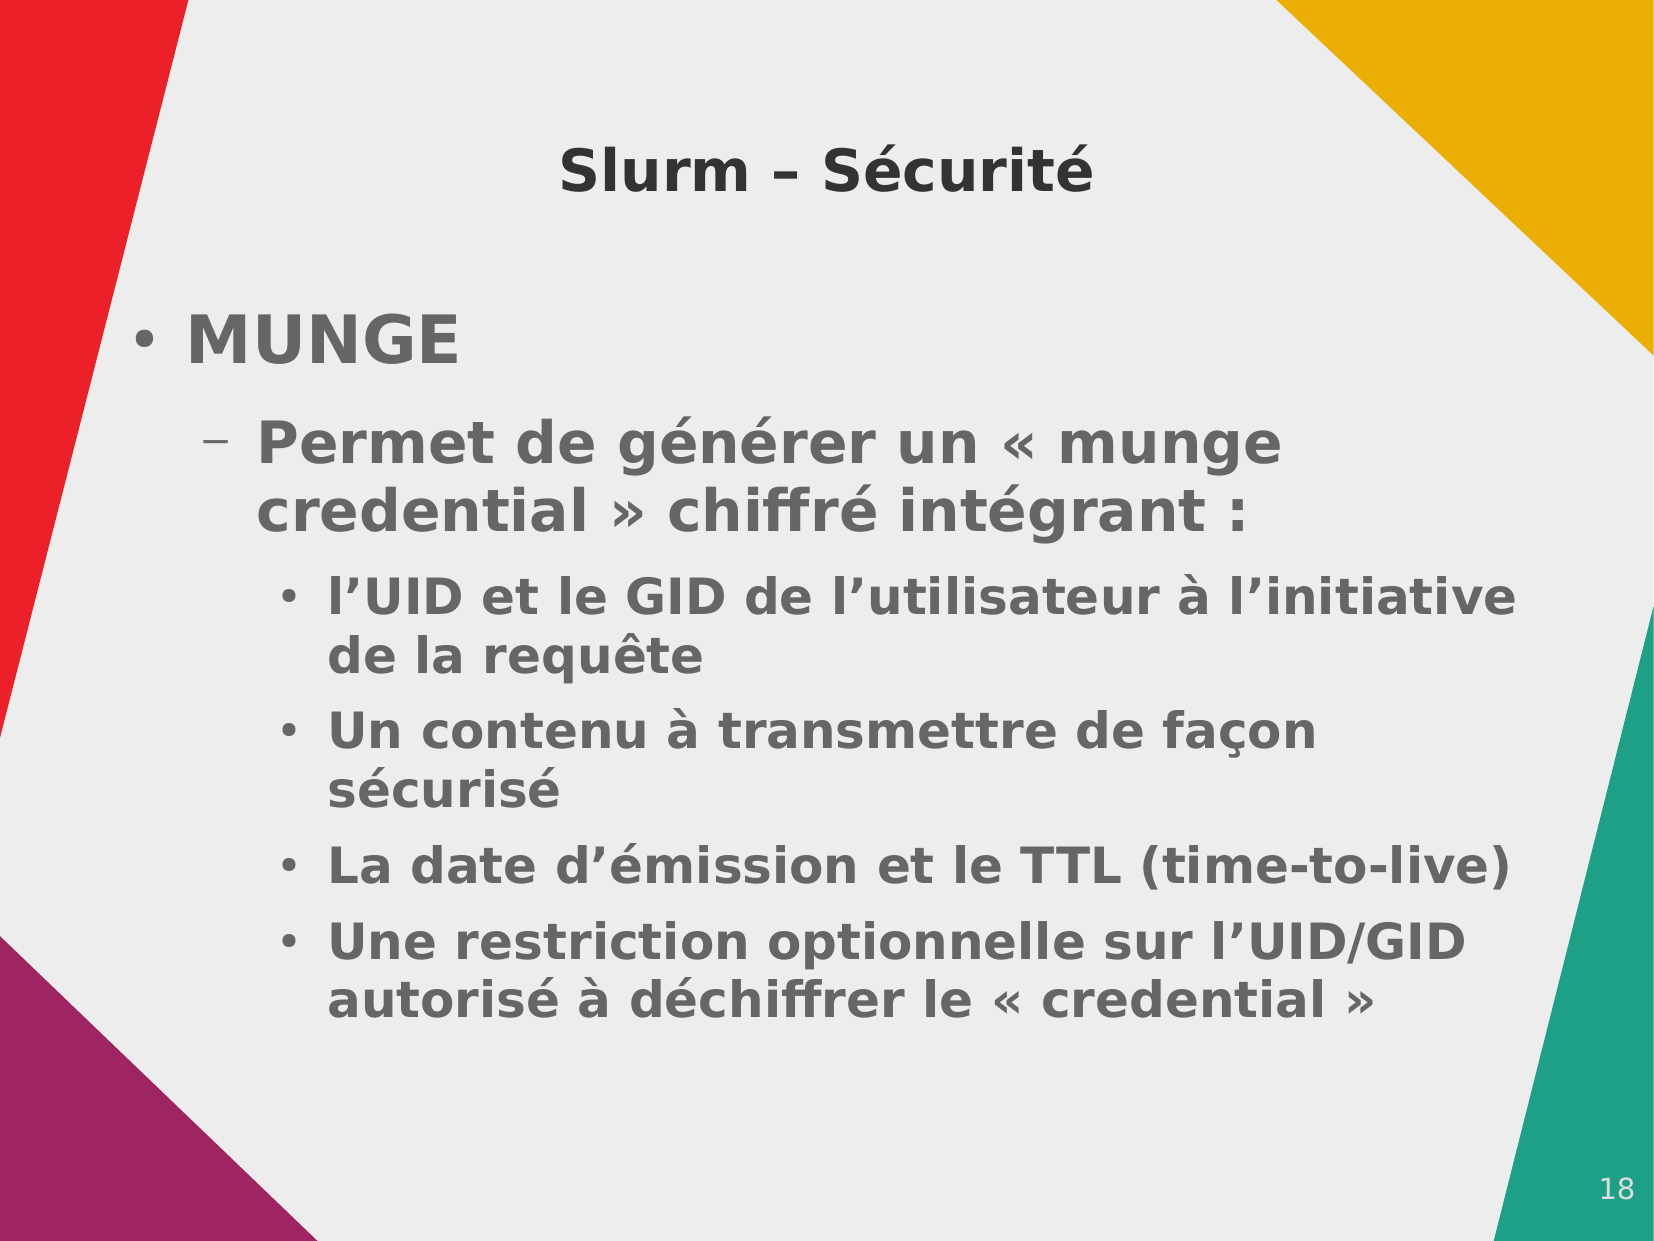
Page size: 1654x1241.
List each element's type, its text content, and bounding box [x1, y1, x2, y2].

list MUNGE Permet de générer un « munge credential » chiffré intégrant : l’UID et le GID de l’utilisateur à l’initiative de la requête Un contenu à transmettre de façon sécurisé La date d’émission et le TTL (time-to-live) Une restriction optionnelle sur l’UID/GID autorisé à déchiffrer le « credential » [114, 302, 1539, 1217]
title Slurm – Sécurité [114, 73, 1539, 271]
